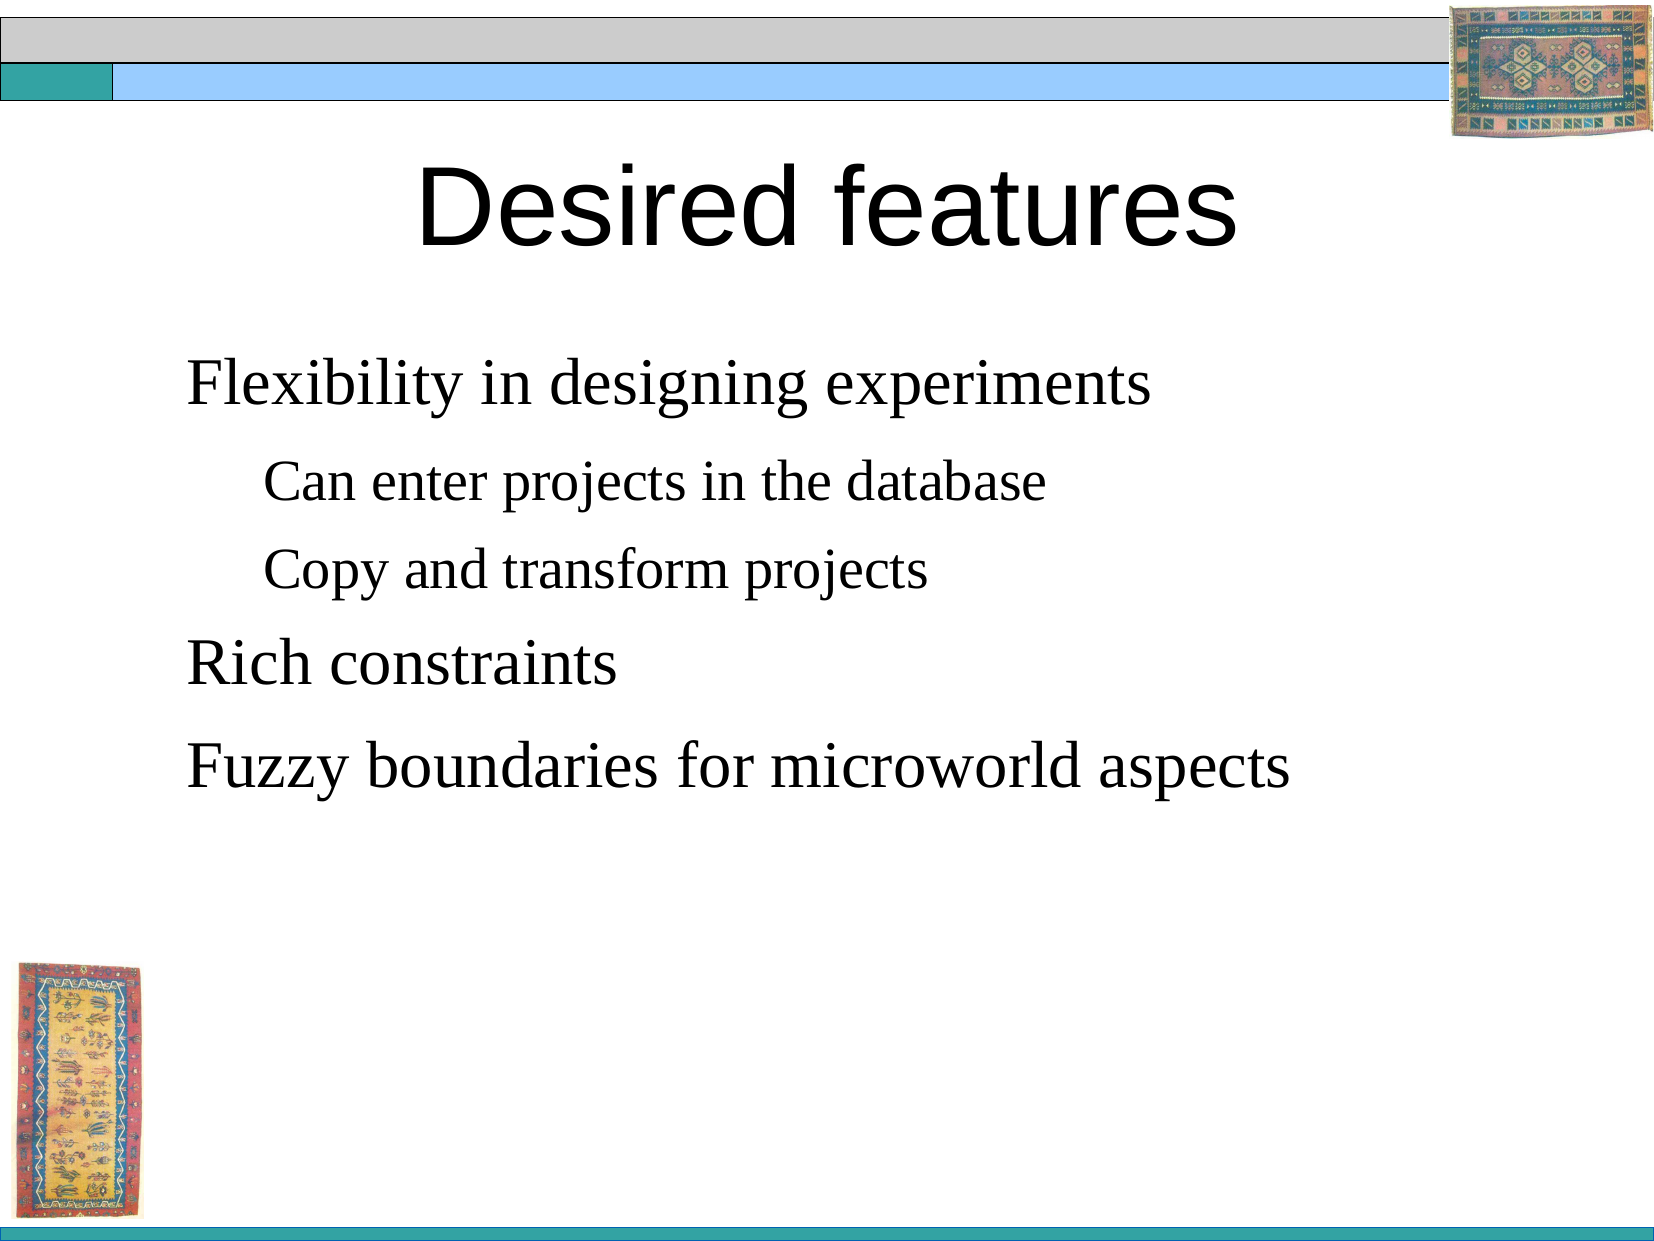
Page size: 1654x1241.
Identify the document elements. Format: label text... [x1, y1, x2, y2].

title Desired features [121, 102, 1534, 310]
picture [1449, 5, 1654, 139]
list Flexibility in designing experiments Can enter projects in the database Copy and transform projects Rich constraints Fuzzy boundaries for microworld aspects [168, 344, 1581, 1112]
picture [12, 962, 144, 1219]
